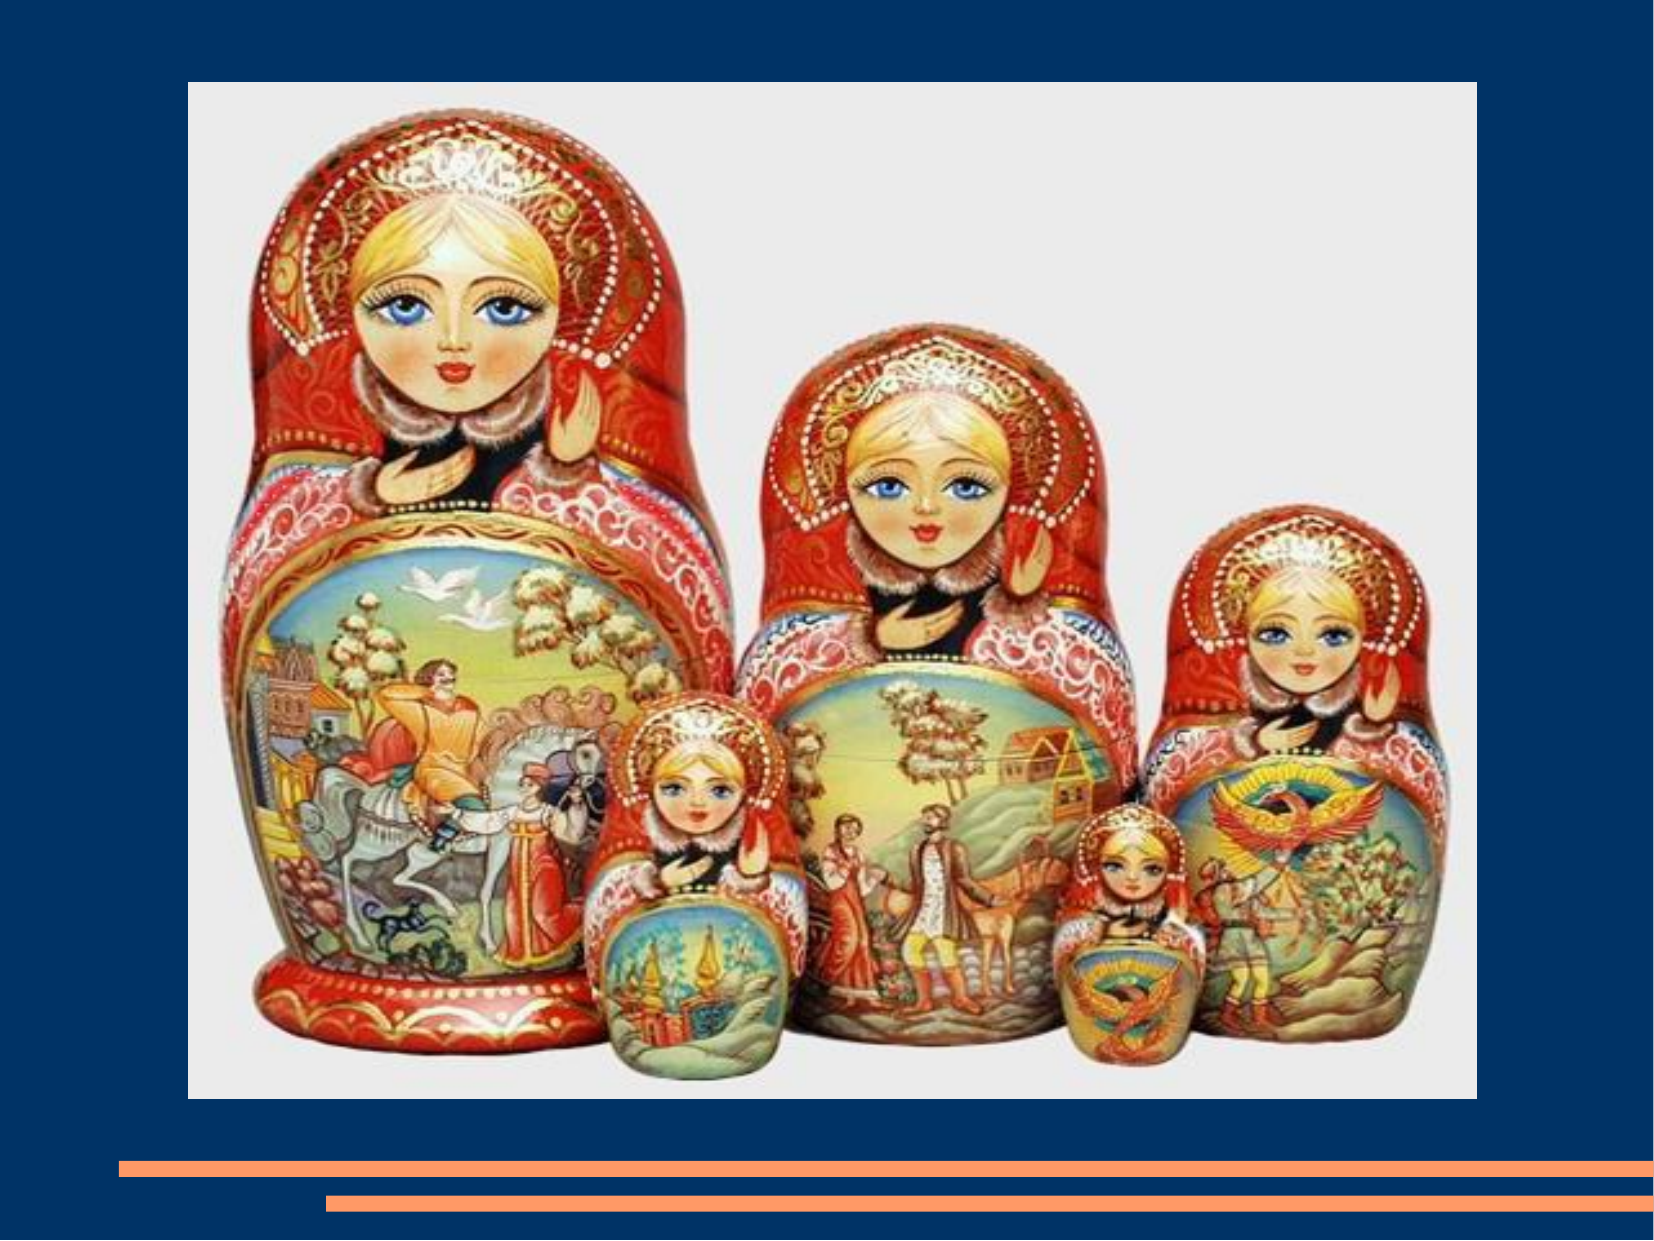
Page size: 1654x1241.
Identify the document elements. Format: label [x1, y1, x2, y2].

picture [188, 82, 1477, 1099]
